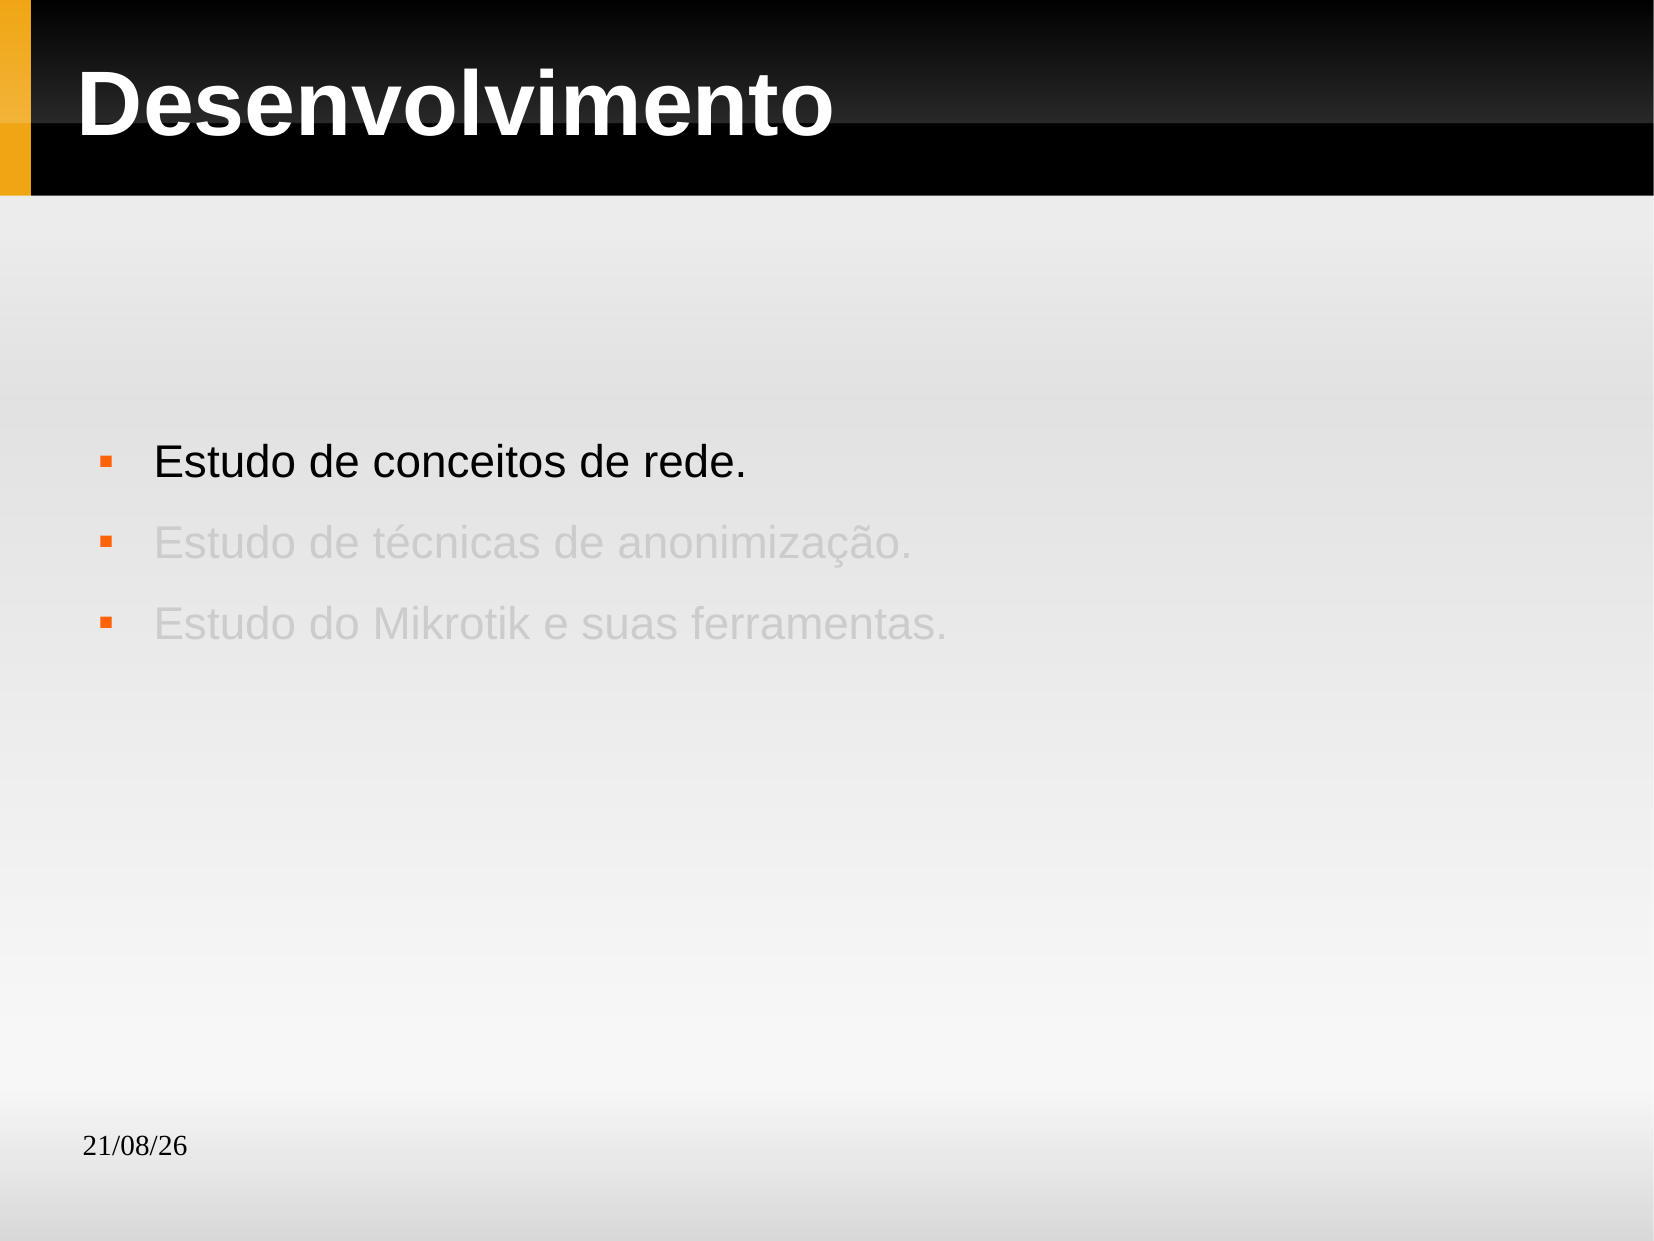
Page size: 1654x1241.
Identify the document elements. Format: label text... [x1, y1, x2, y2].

picture [0, 0, 1654, 1241]
list Estudo de conceitos de rede. Estudo de técnicas de anonimização. Estudo do Mikrotik e suas ferramentas. [82, 436, 1571, 1241]
title Desenvolvimento [76, 7, 1565, 200]
